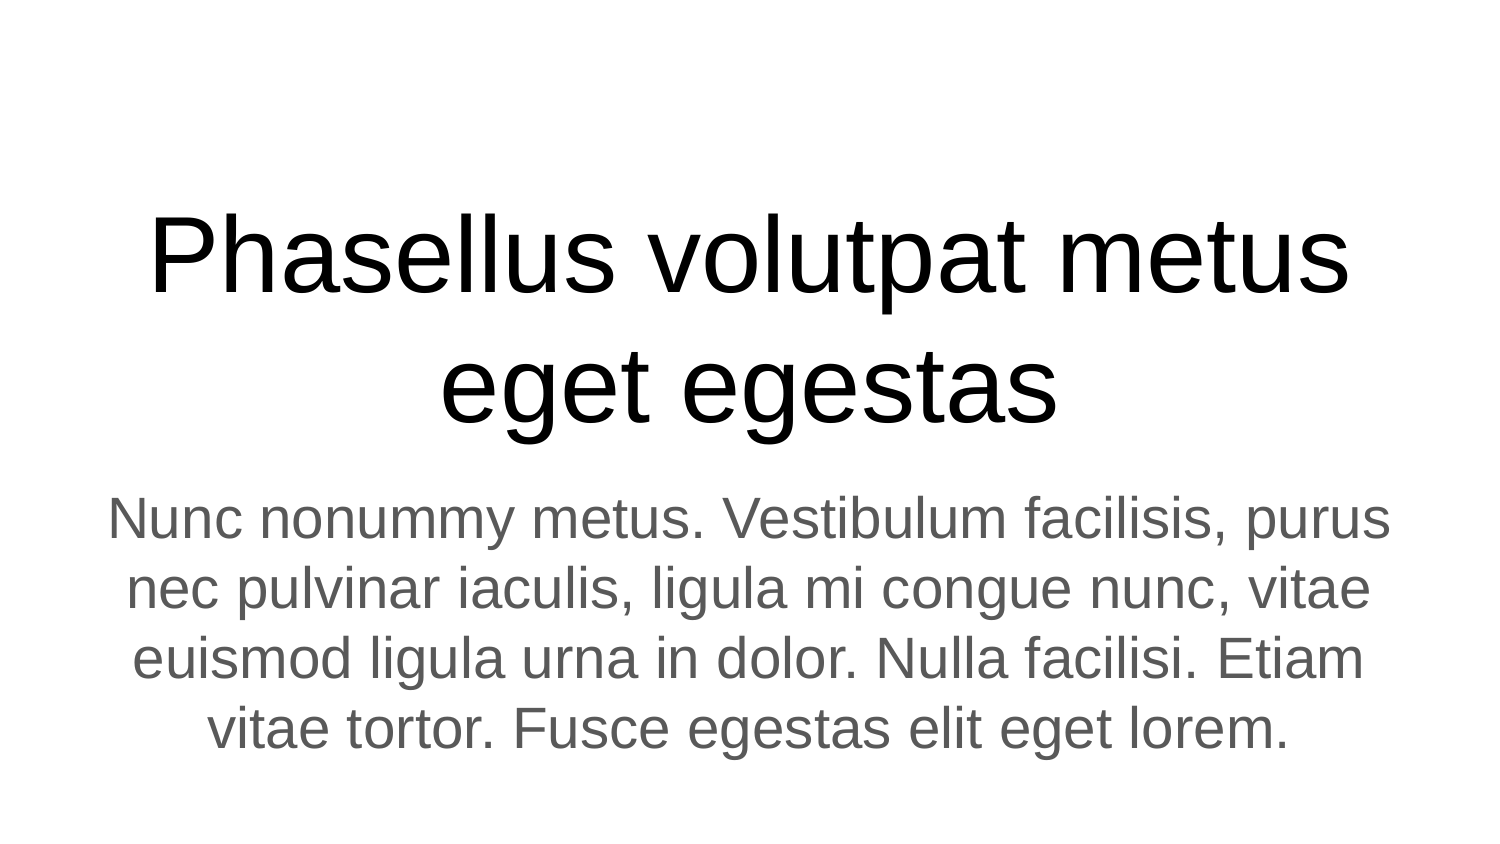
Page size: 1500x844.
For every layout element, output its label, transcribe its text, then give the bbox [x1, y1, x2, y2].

subtitle Nunc nonummy metus. Vestibulum facilisis, purus nec pulvinar iaculis, ligula mi congue nunc, vitae euismod ligula urna in dolor. Nulla facilisi. Etiam vitae tortor. Fusce egestas elit eget lorem. [51, 464, 1449, 595]
title Phasellus volutpat metus eget egestas [51, 122, 1449, 459]
